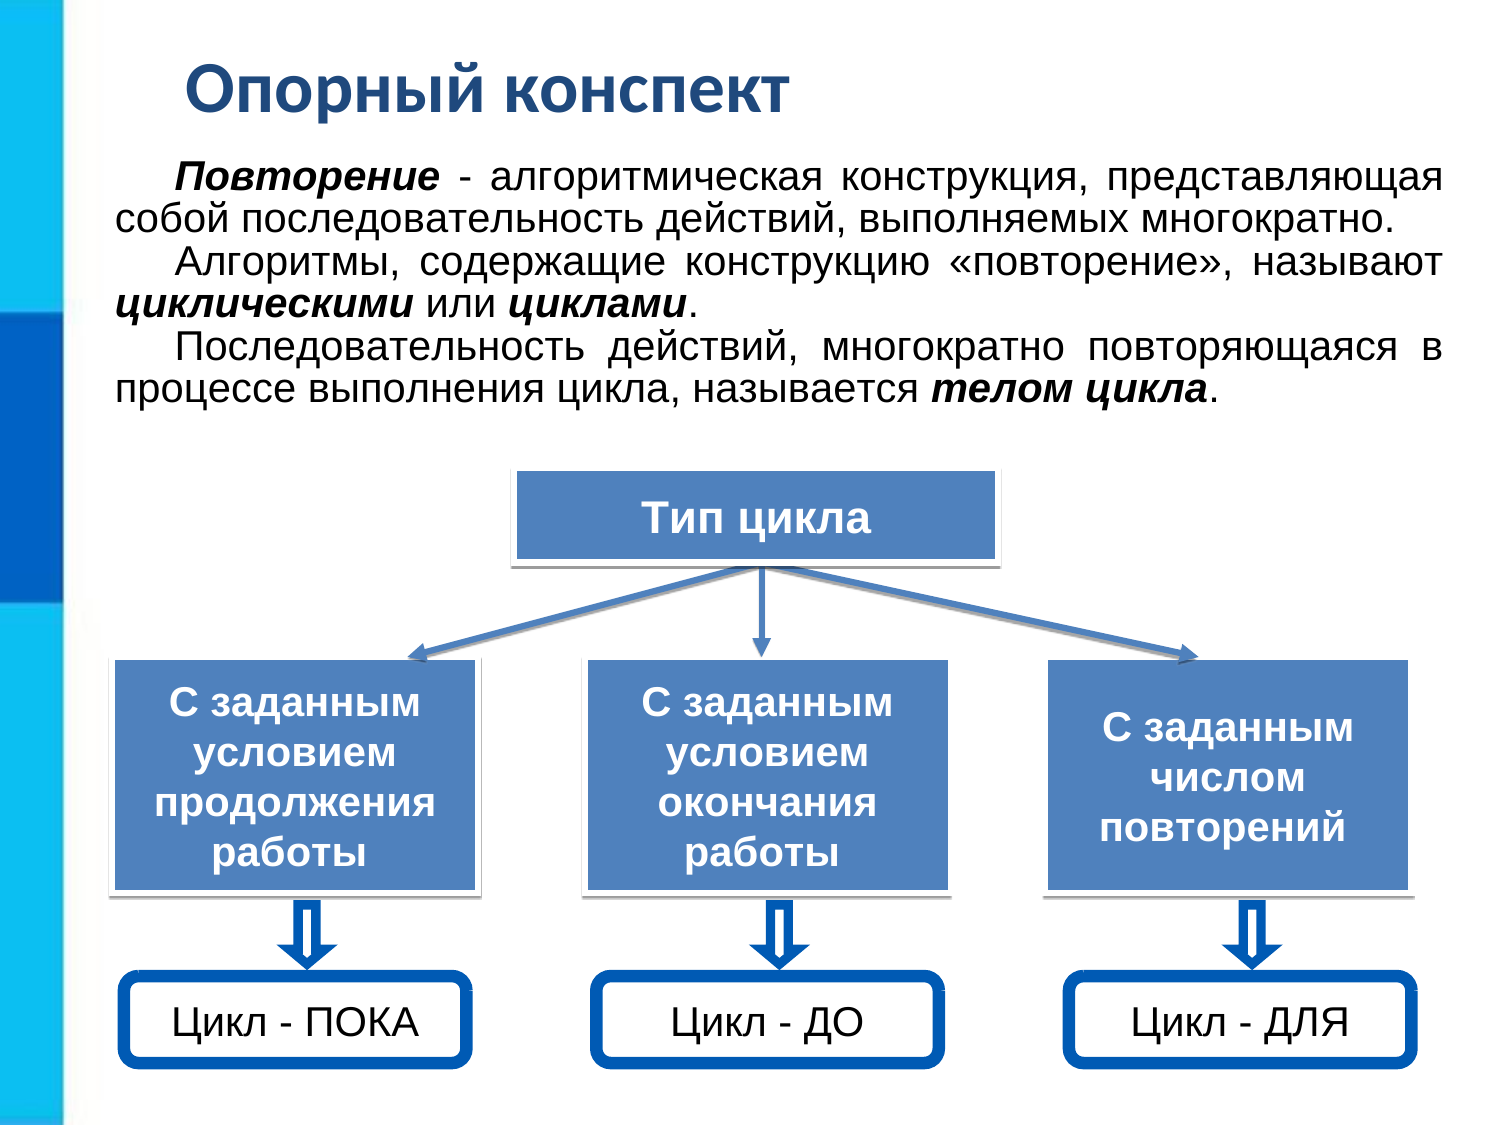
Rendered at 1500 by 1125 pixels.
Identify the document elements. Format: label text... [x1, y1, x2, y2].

text_box [289, 904, 325, 965]
text_box Цикл - ПОКА [123, 976, 467, 1064]
text_box [1234, 904, 1270, 965]
text_box Повторение - алгоритмическая конструкция, представляющая собой последовательность действий, выполняемых многократно. Алгоритмы, содержащие конструкцию «повторение», называют циклическими или циклами. Последовательность действий, многократно повторяющаяся в процессе выполнения цикла, называется телом цикла. [100, 148, 1459, 420]
text_box Опорный конспект [171, 30, 1425, 135]
text_box [761, 904, 798, 965]
text_box Цикл - ДО [596, 976, 939, 1064]
text_box Цикл - ДЛЯ [1068, 976, 1412, 1064]
text_box С заданным условием продолжения работы [111, 656, 479, 894]
text_box С заданным числом повторений [1045, 656, 1412, 894]
text_box Тип цикла [513, 467, 999, 563]
text_box С заданным условием окончания работы [584, 656, 951, 894]
picture [0, 0, 1500, 1125]
